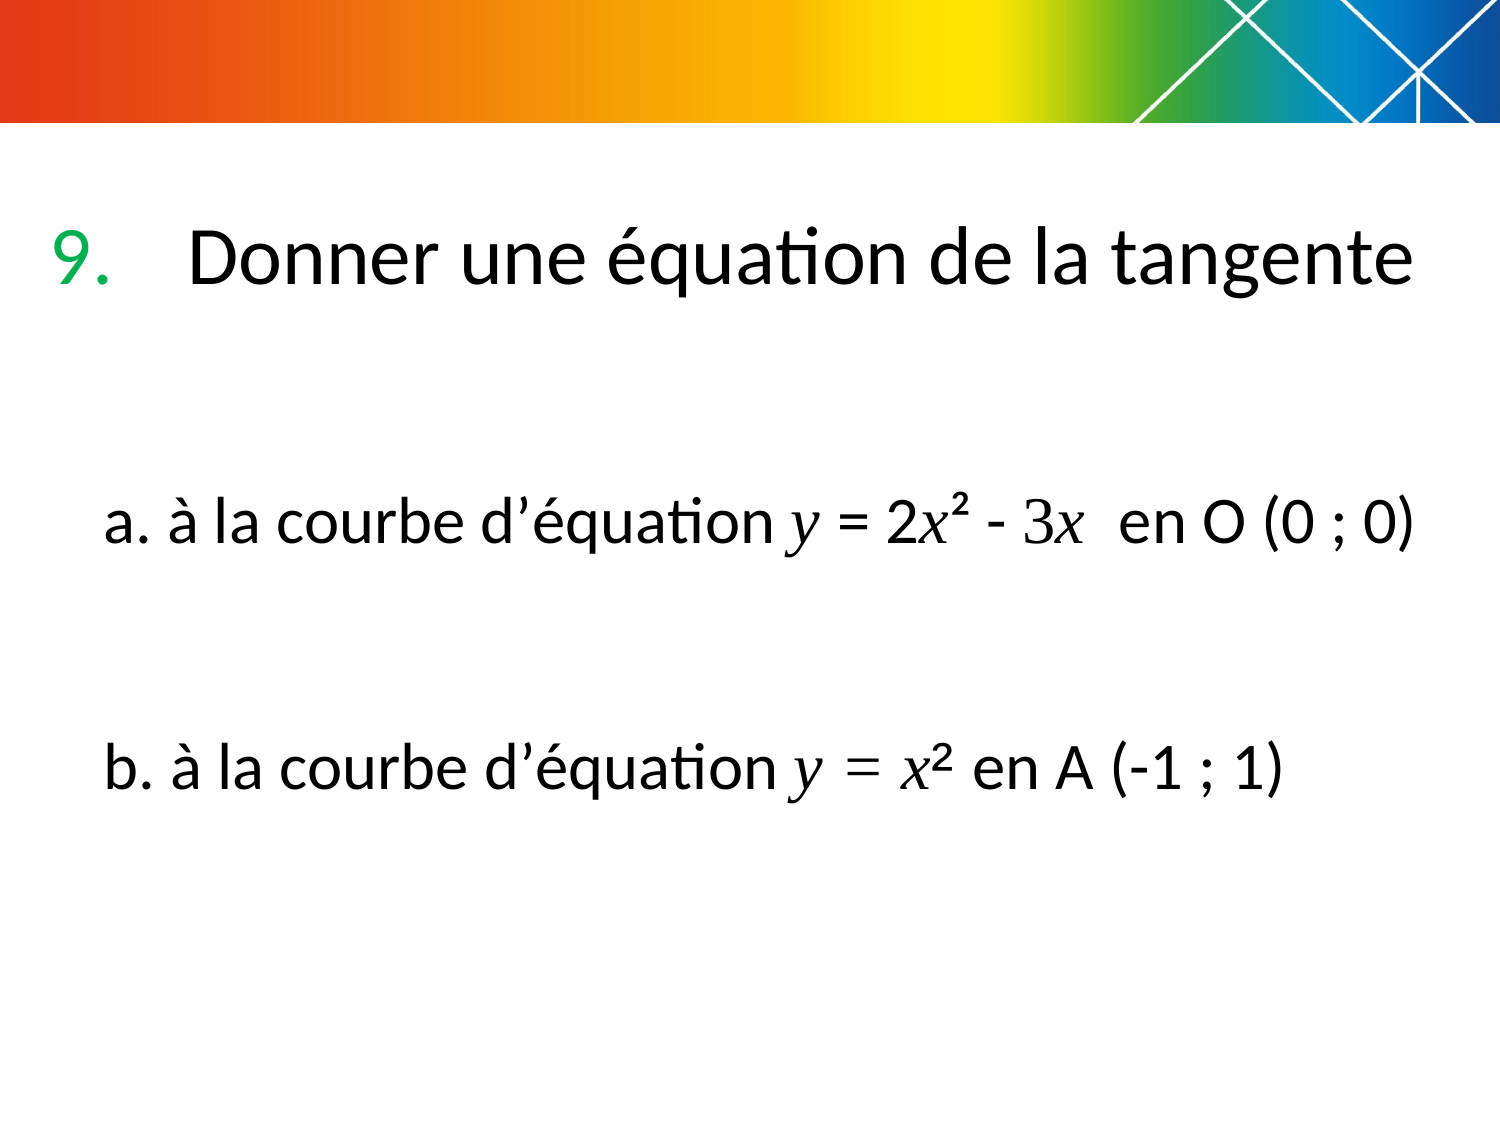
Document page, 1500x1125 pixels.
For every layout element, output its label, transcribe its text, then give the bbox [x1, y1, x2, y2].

text_box Donner une équation de la tangente [35, 164, 1500, 339]
picture [0, 0, 1359, 123]
picture [1340, 0, 1500, 123]
text_box a. à la courbe d’équation y = 2x² - 3x en O (0 ; 0) b. à la courbe d’équation y = x² en A (-1 ; 1) [88, 468, 1454, 811]
